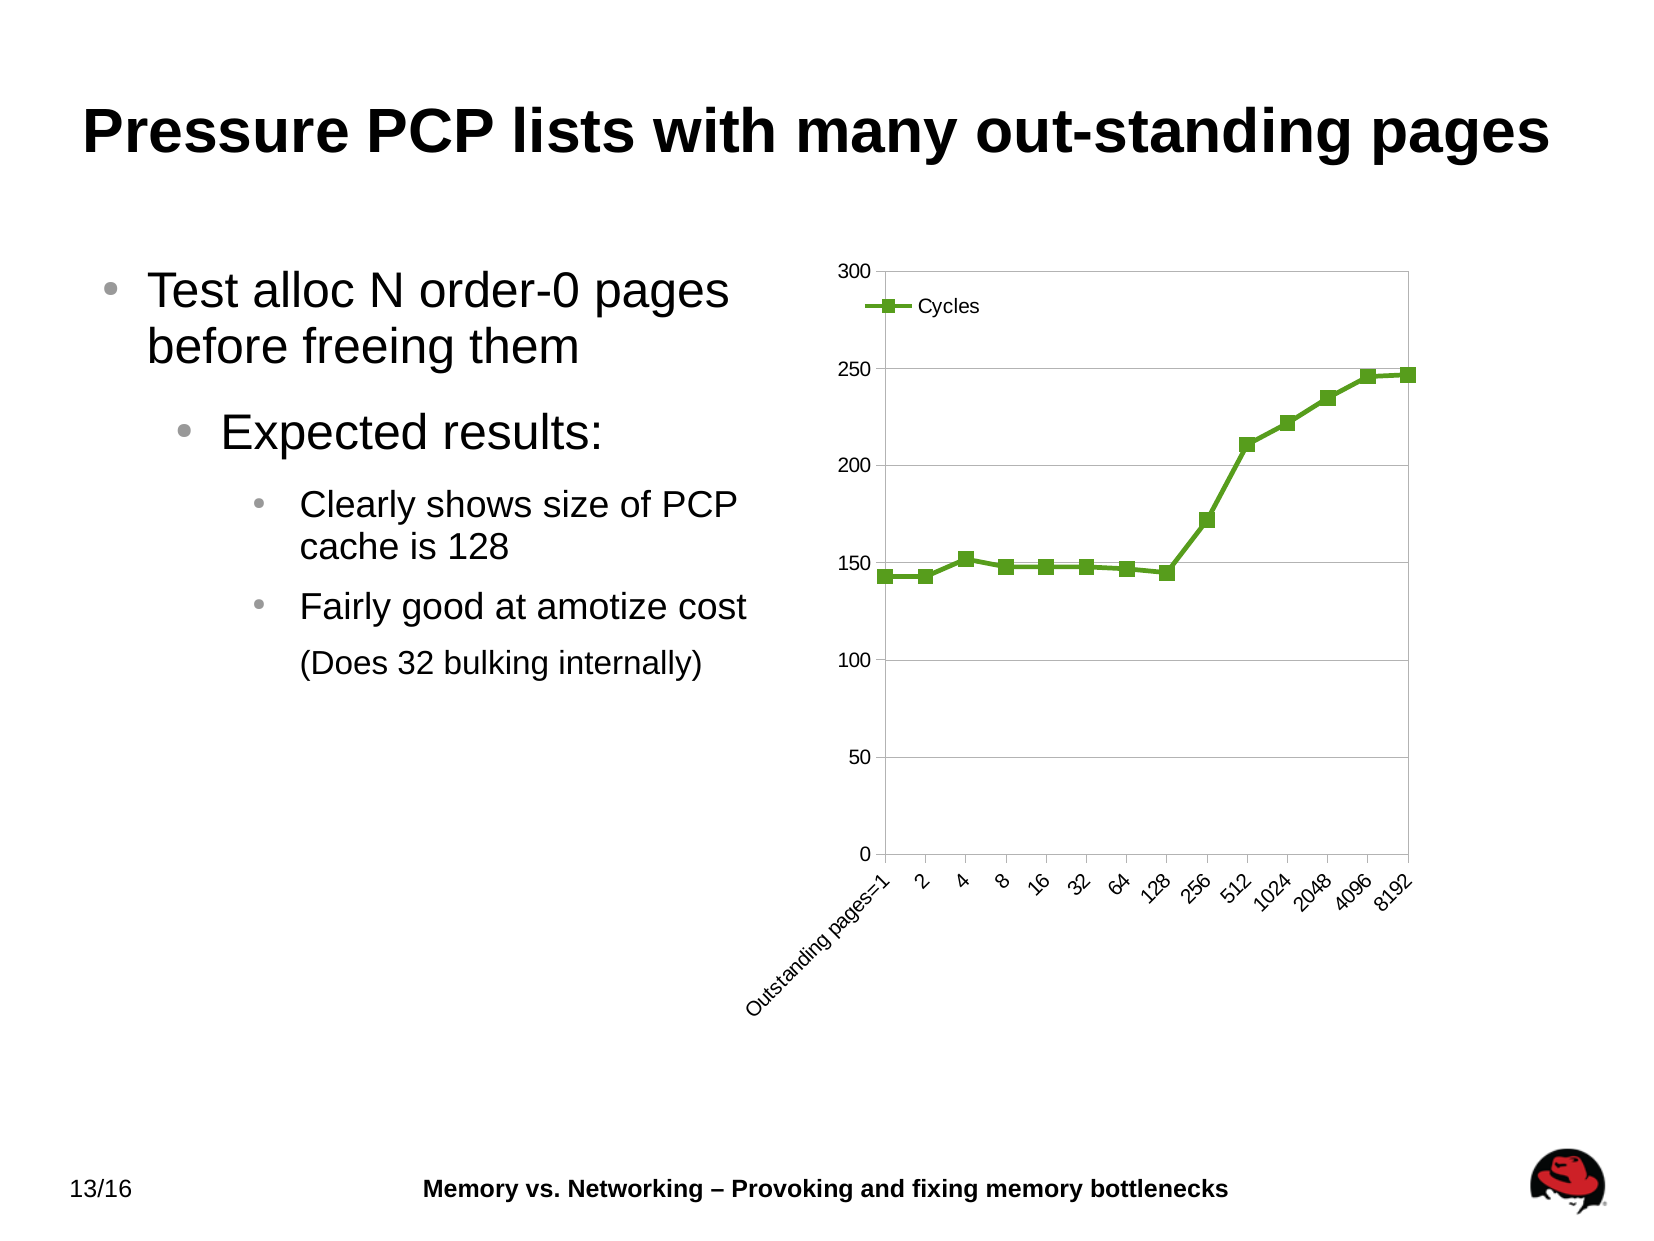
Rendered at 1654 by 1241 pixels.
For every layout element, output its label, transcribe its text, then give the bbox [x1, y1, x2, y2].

picture [1529, 1146, 1613, 1224]
chart [723, 244, 1576, 1039]
list Test alloc N order-0 pages before freeing them Expected results: Clearly shows size of PCP cache is 128 Fairly good at amotize cost (Does 32 bulking internally) [86, 262, 788, 1039]
title Pressure PCP lists with many out-standing pages [82, 37, 1571, 226]
